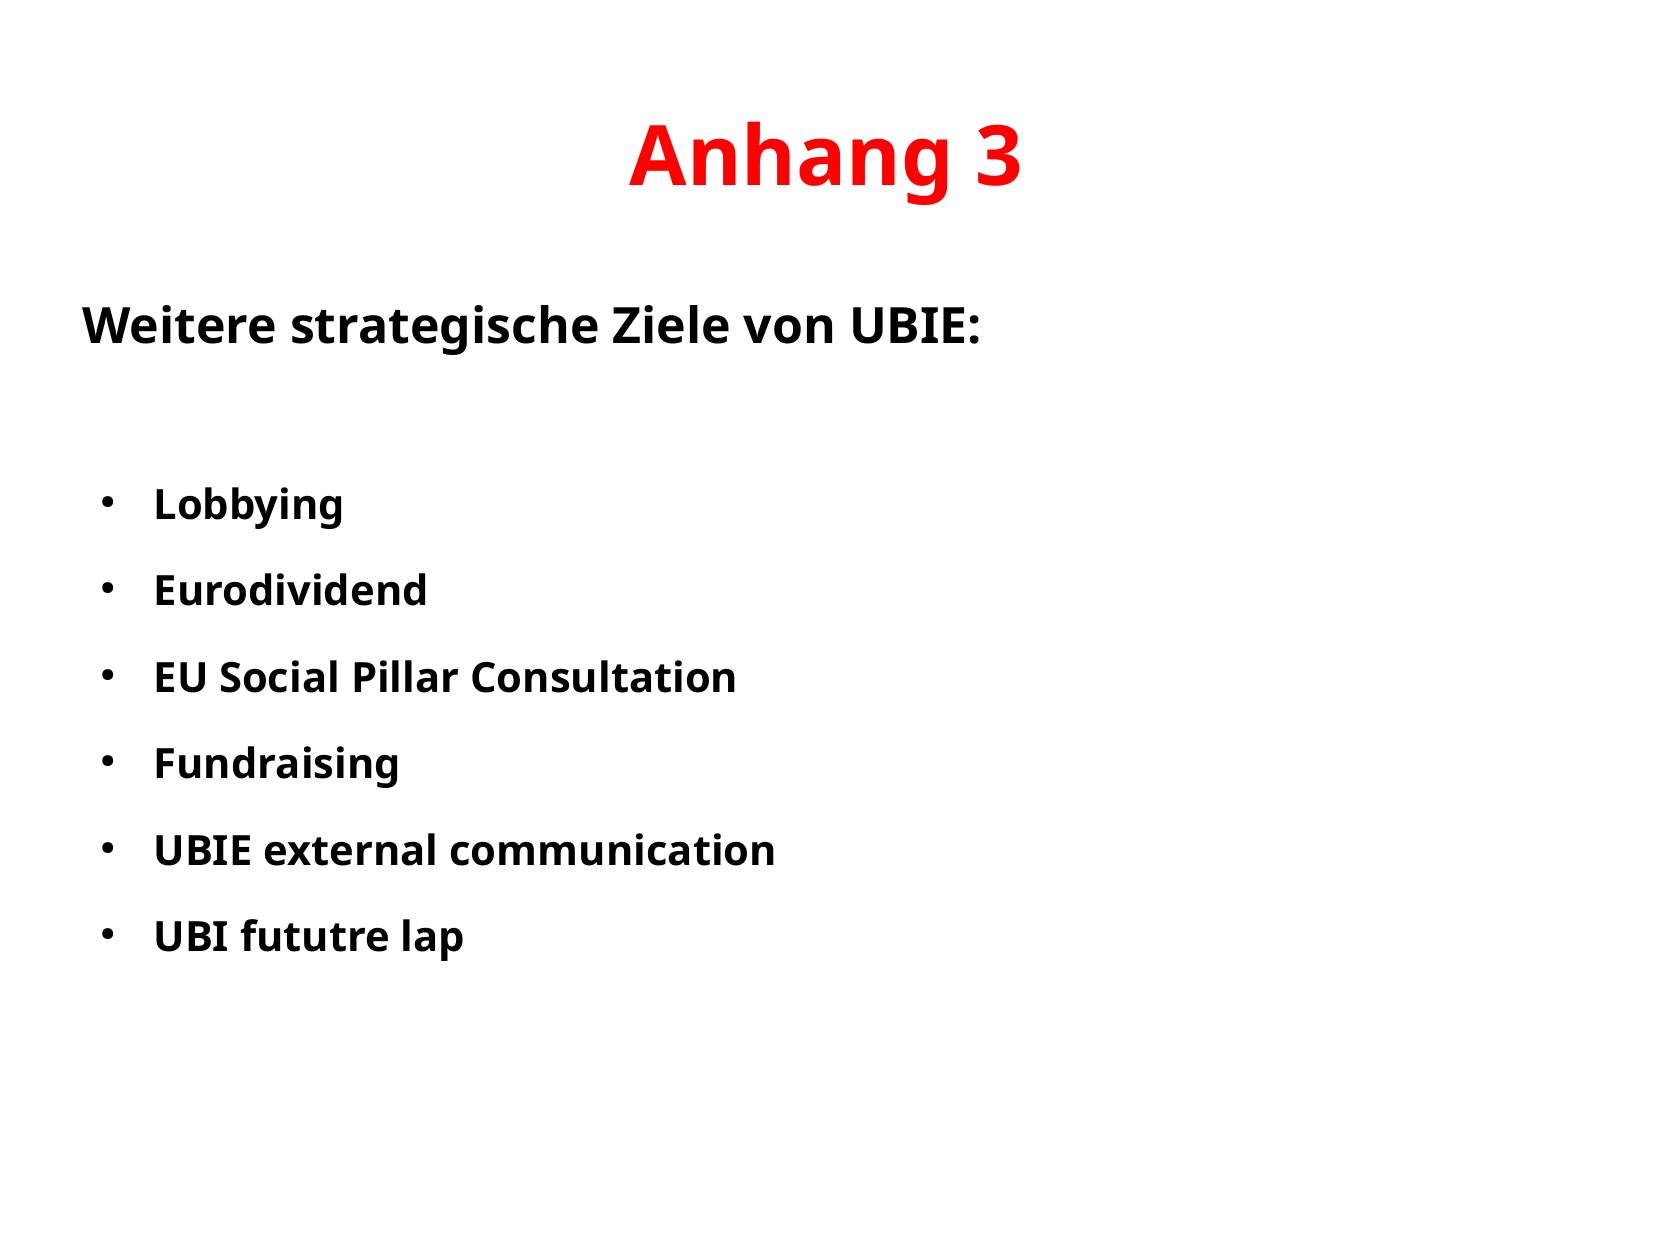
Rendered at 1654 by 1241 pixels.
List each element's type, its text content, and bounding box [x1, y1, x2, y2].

title Anhang 3 [82, 49, 1571, 257]
list Weitere strategische Ziele von UBIE: Lobbying Eurodividend EU Social Pillar Consultation Fundraising UBIE external communication UBI fututre lap [82, 290, 1571, 1010]
